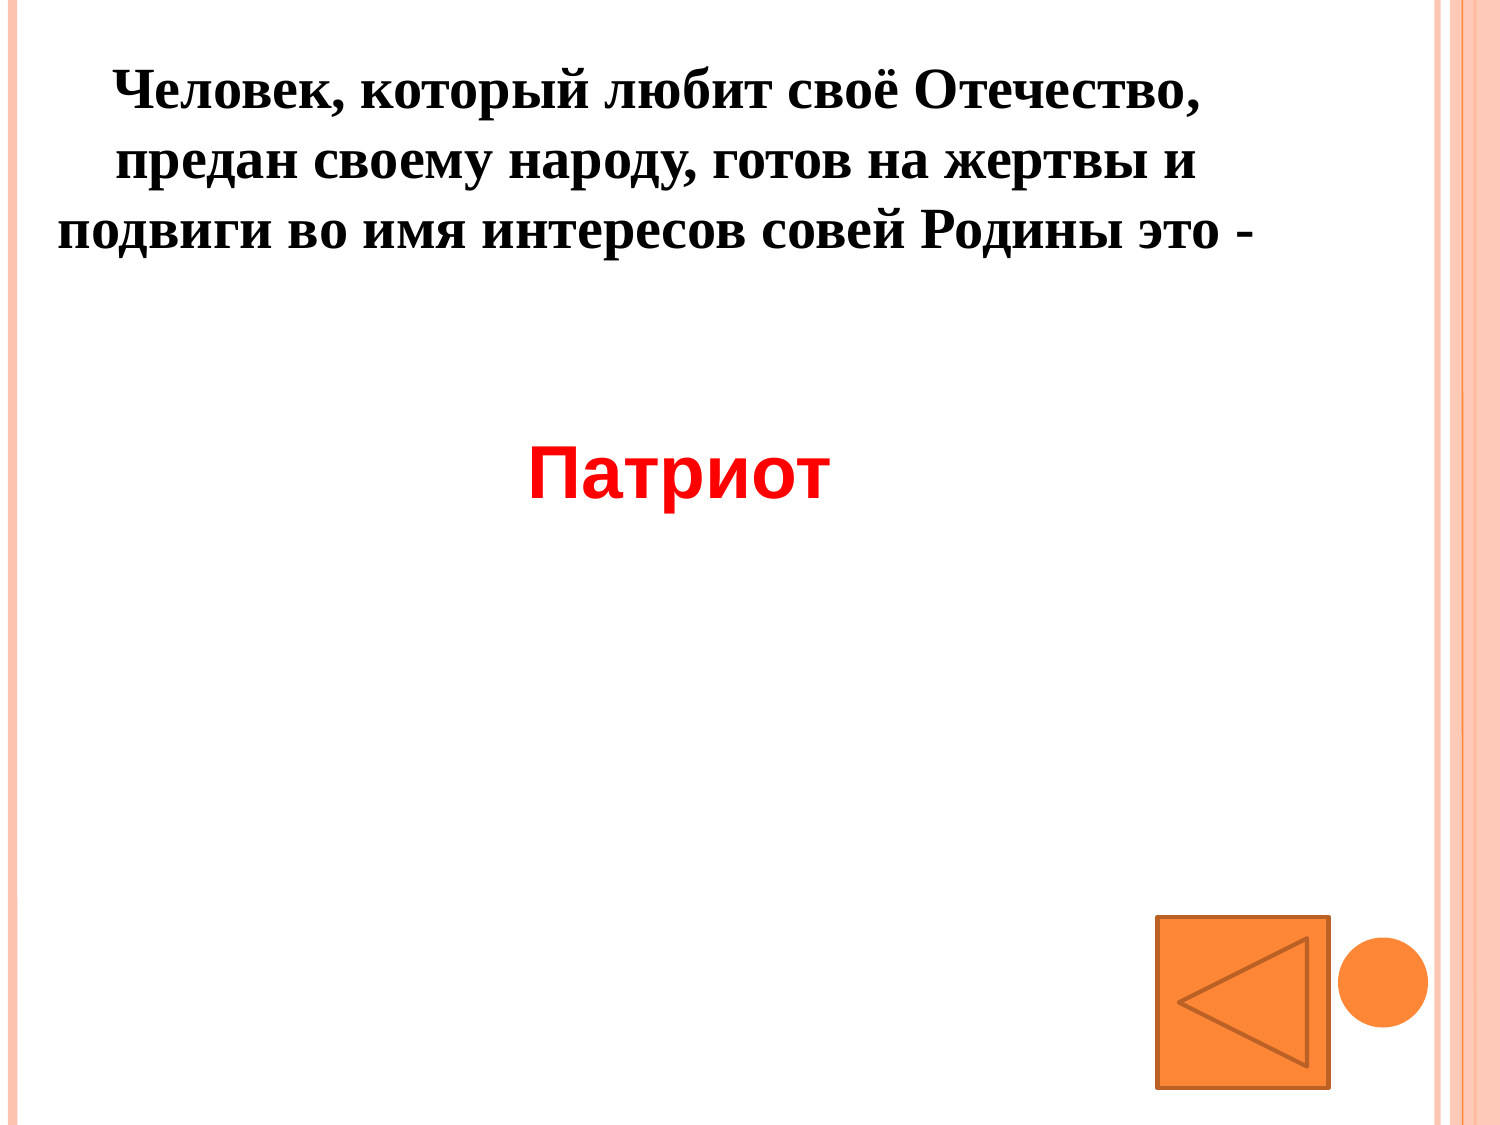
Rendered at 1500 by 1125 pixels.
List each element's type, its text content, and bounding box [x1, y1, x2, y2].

text_box [1157, 916, 1329, 1088]
text_box Человек, который любит своё Отечество, предан своему народу, готов на жертвы и подвиги во имя интересов совей Родины это - [41, 43, 1271, 268]
text_box Патриот [88, 416, 1272, 523]
